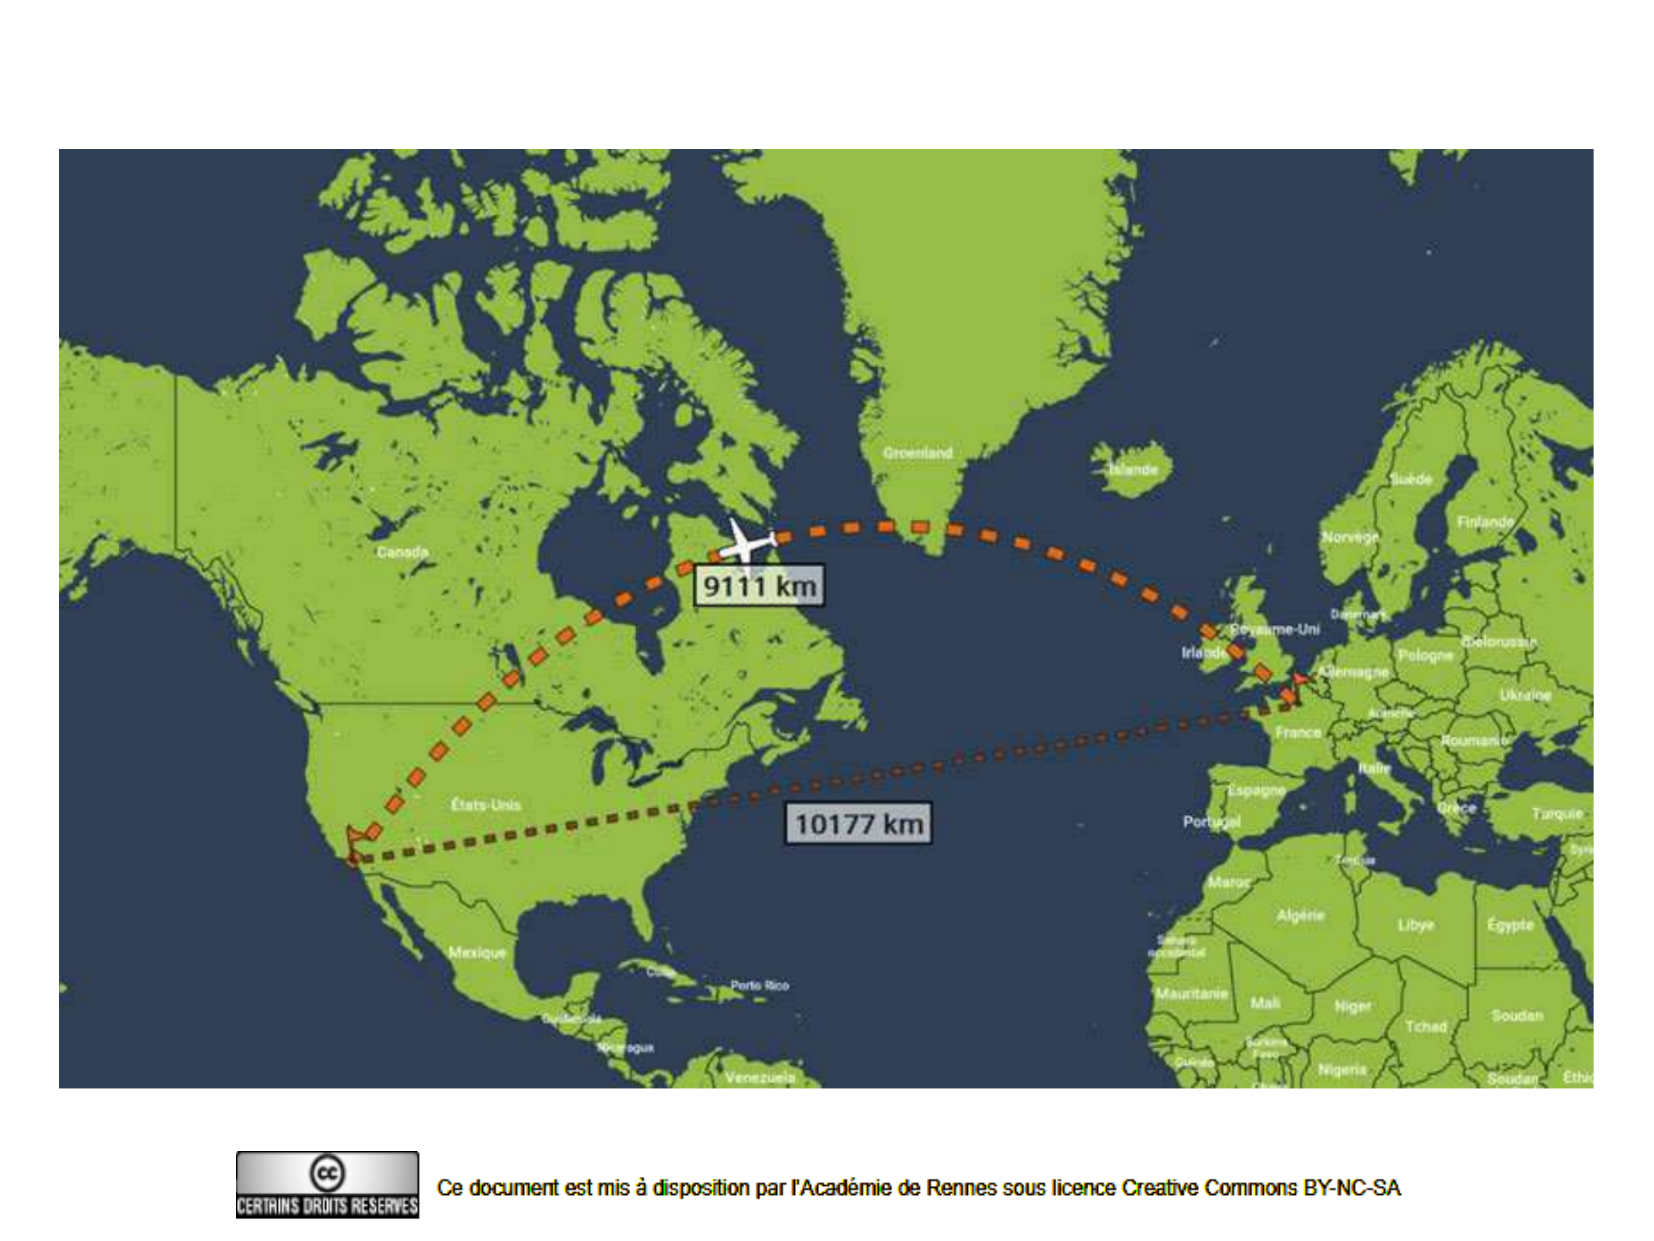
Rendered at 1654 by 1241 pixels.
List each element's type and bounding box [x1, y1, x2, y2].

picture [59, 149, 1595, 1091]
picture [236, 1151, 1418, 1228]
